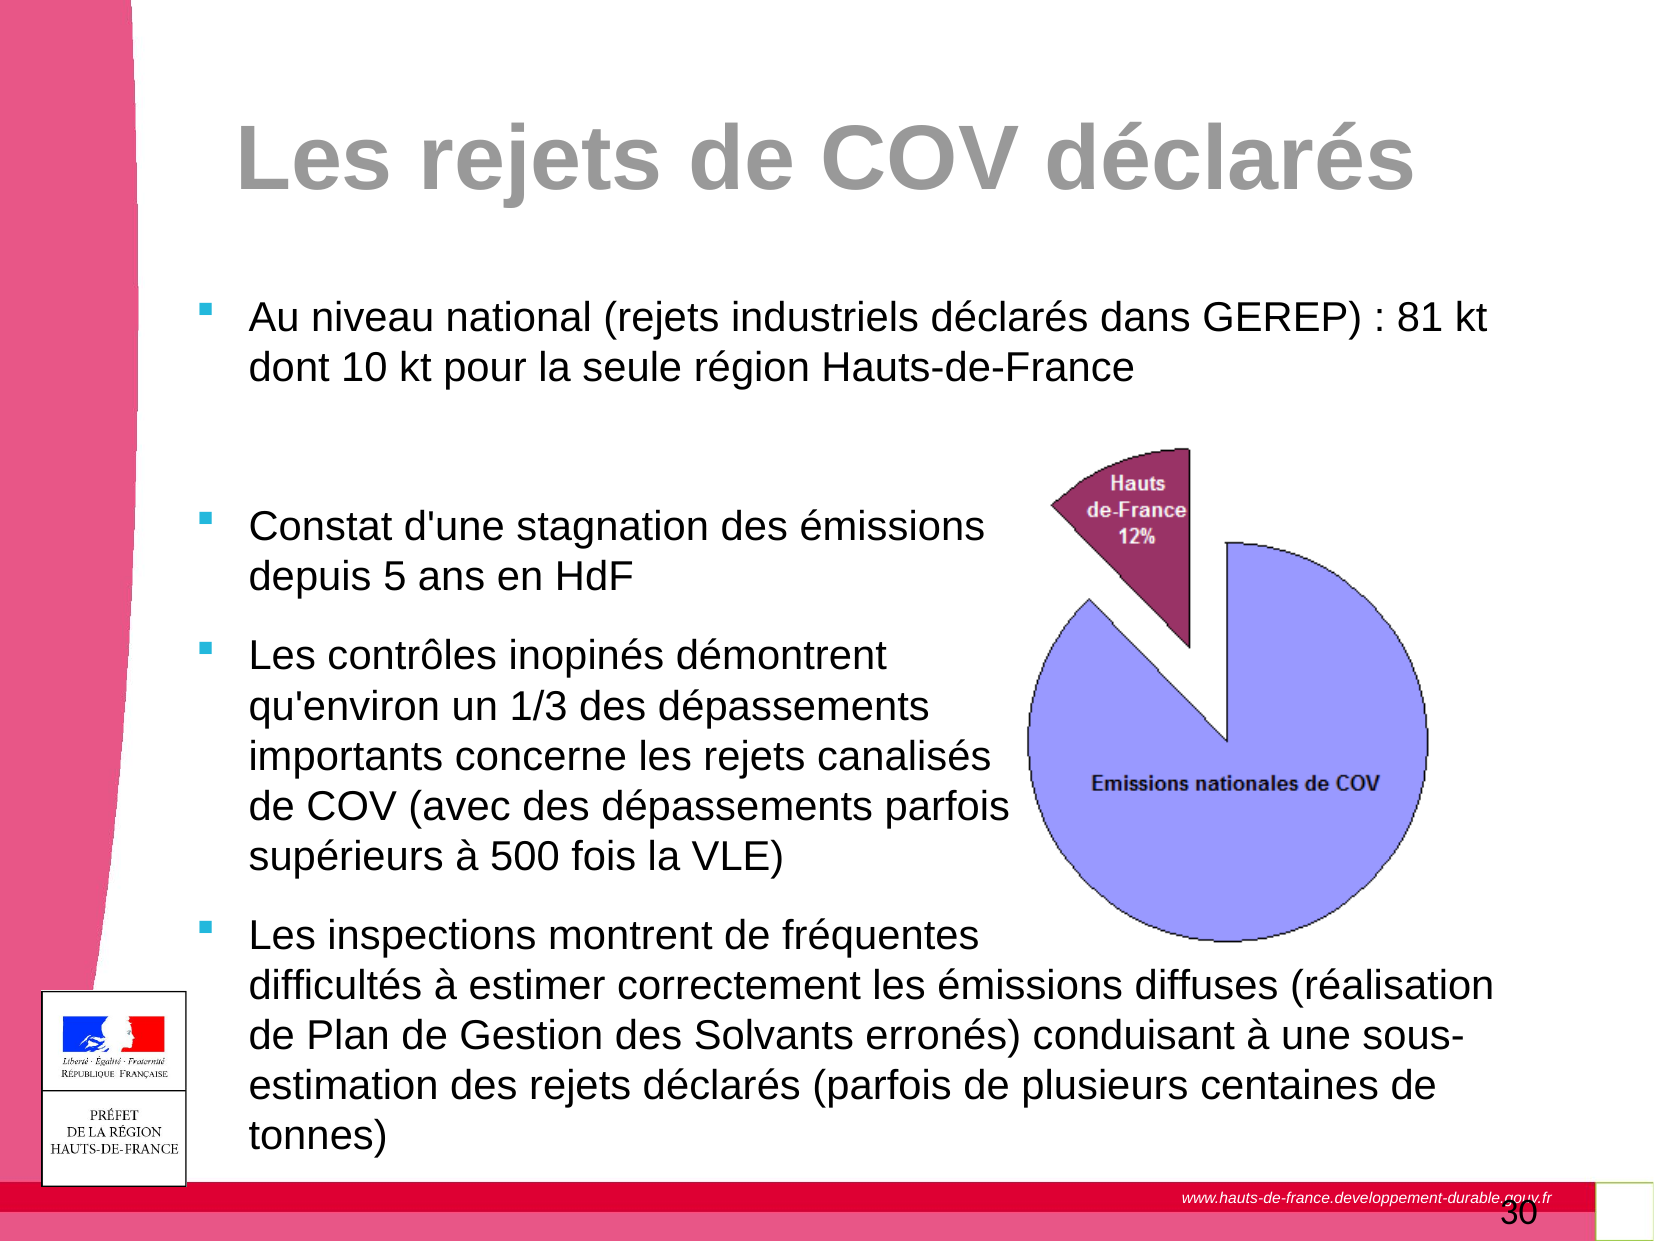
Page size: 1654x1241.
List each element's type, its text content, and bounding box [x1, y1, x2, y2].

text_box <numéro> [1499, 1186, 1631, 1241]
text_box Au niveau national (rejets industriels déclarés dans GEREP) : 81 kt dont 10 kt pour la seule région Hauts-de-France Constat d'une stagnation des émissions depuis 5 ans en HdF Les contrôles inopinés démontrent qu'environ un 1/3 des dépassements importants concerne les rejets canalisés de COV (avec des dépassements parfois supérieurs à 500 fois la VLE) Les inspections montrent de fréquentes difficultés à estimer correctement les émissions diffuses (réalisation de Plan de Gestion des Solvants erronés) conduisant à une sous-estimation des rejets déclarés (parfois de plusieurs centaines de tonnes) [179, 290, 1509, 1070]
picture [0, 0, 1654, 1241]
text_box Les rejets de COV déclarés [82, 41, 1571, 265]
